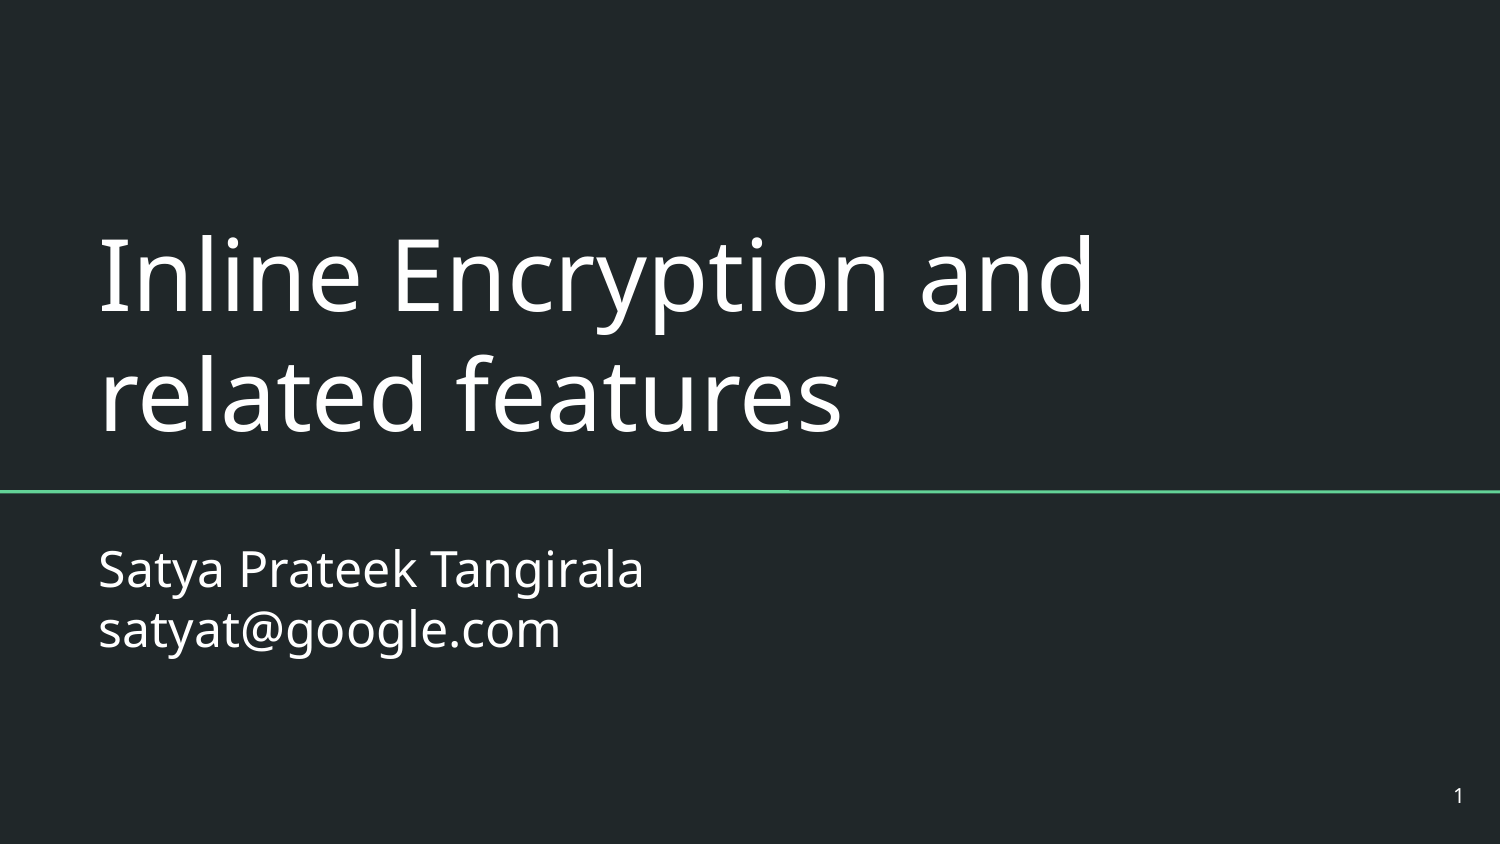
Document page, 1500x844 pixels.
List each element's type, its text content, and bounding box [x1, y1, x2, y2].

slide_number <number> [1389, 764, 1480, 830]
title Inline Encryption and related features [83, 206, 1417, 467]
subtitle Satya Prateek Tangirala satyat@google.com [83, 522, 1417, 626]
